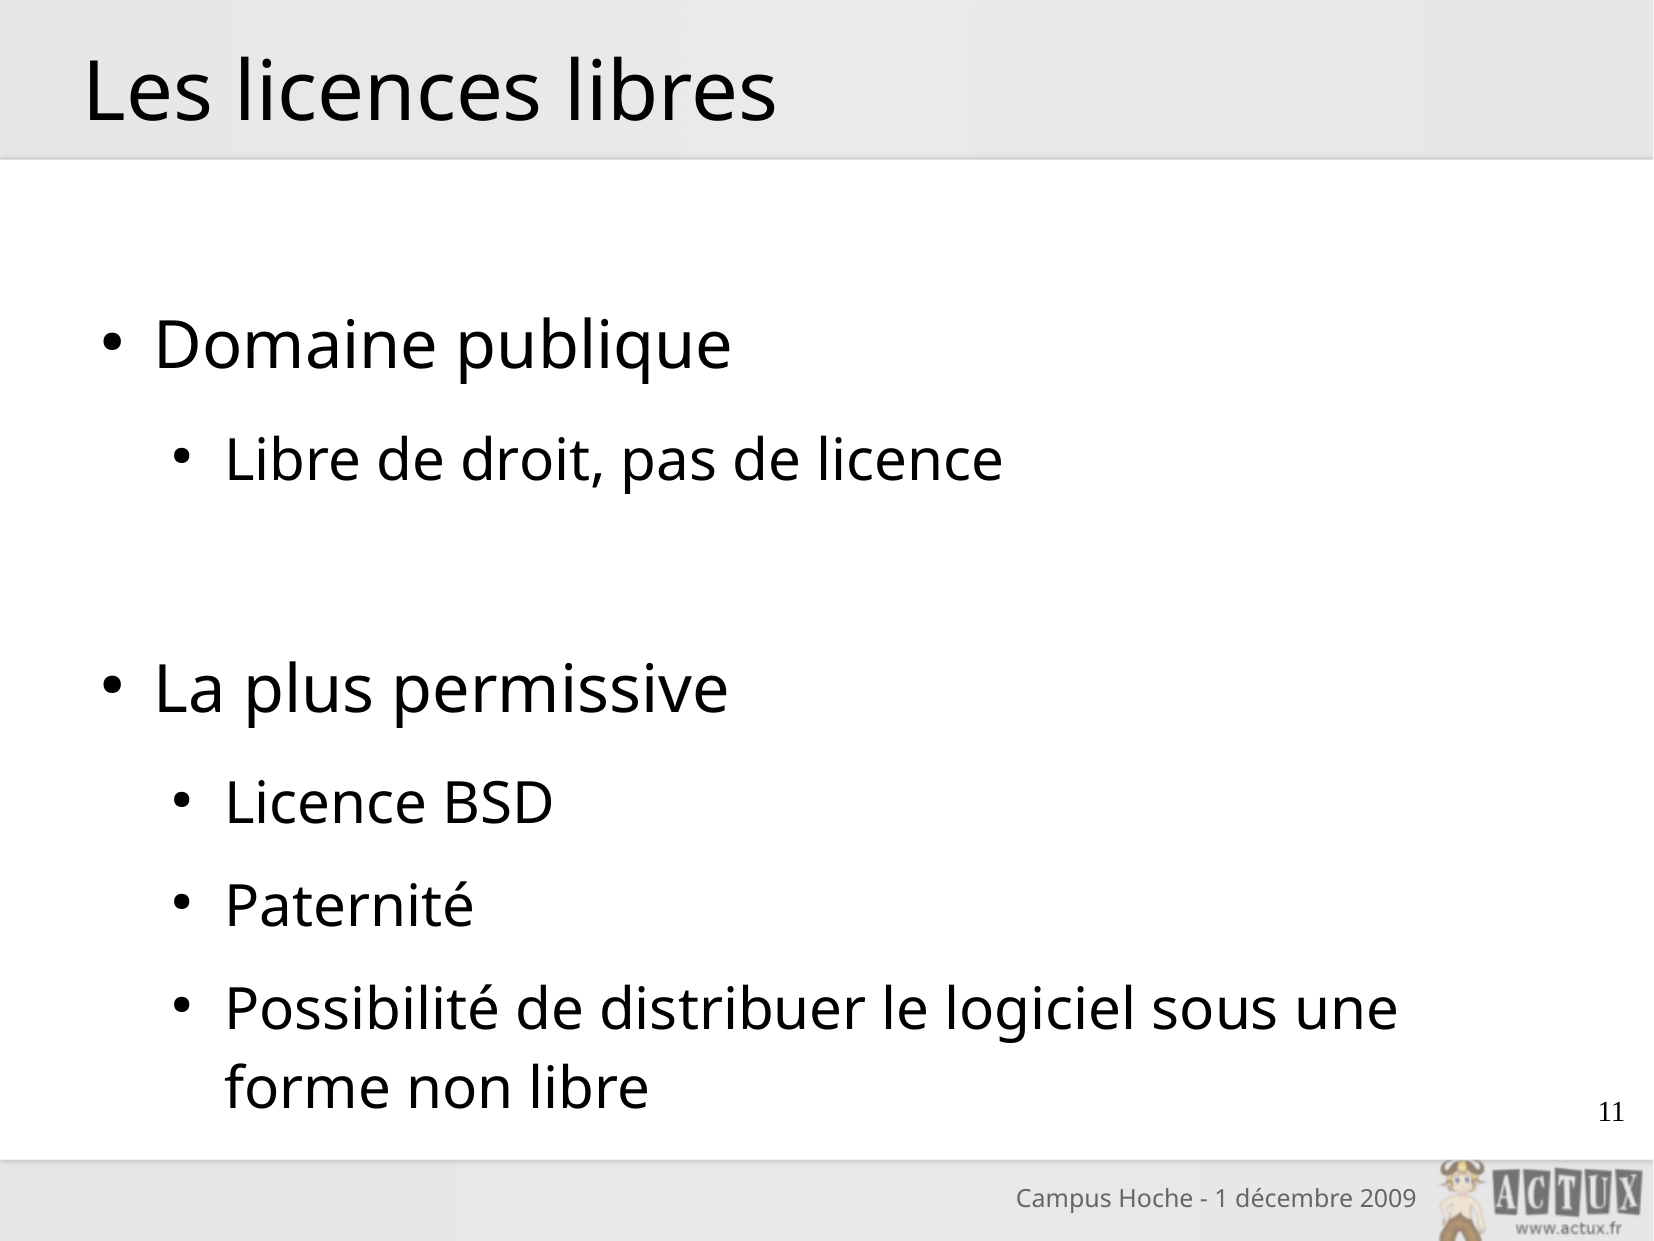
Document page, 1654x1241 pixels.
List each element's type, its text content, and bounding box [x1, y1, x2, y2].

picture [0, 0, 1654, 1241]
title Les licences libres [82, 29, 1571, 148]
list Domaine publique Libre de droit, pas de licence La plus permissive Licence BSD Paternité Possibilité de distribuer le logiciel sous une forme non libre [82, 177, 1571, 1109]
